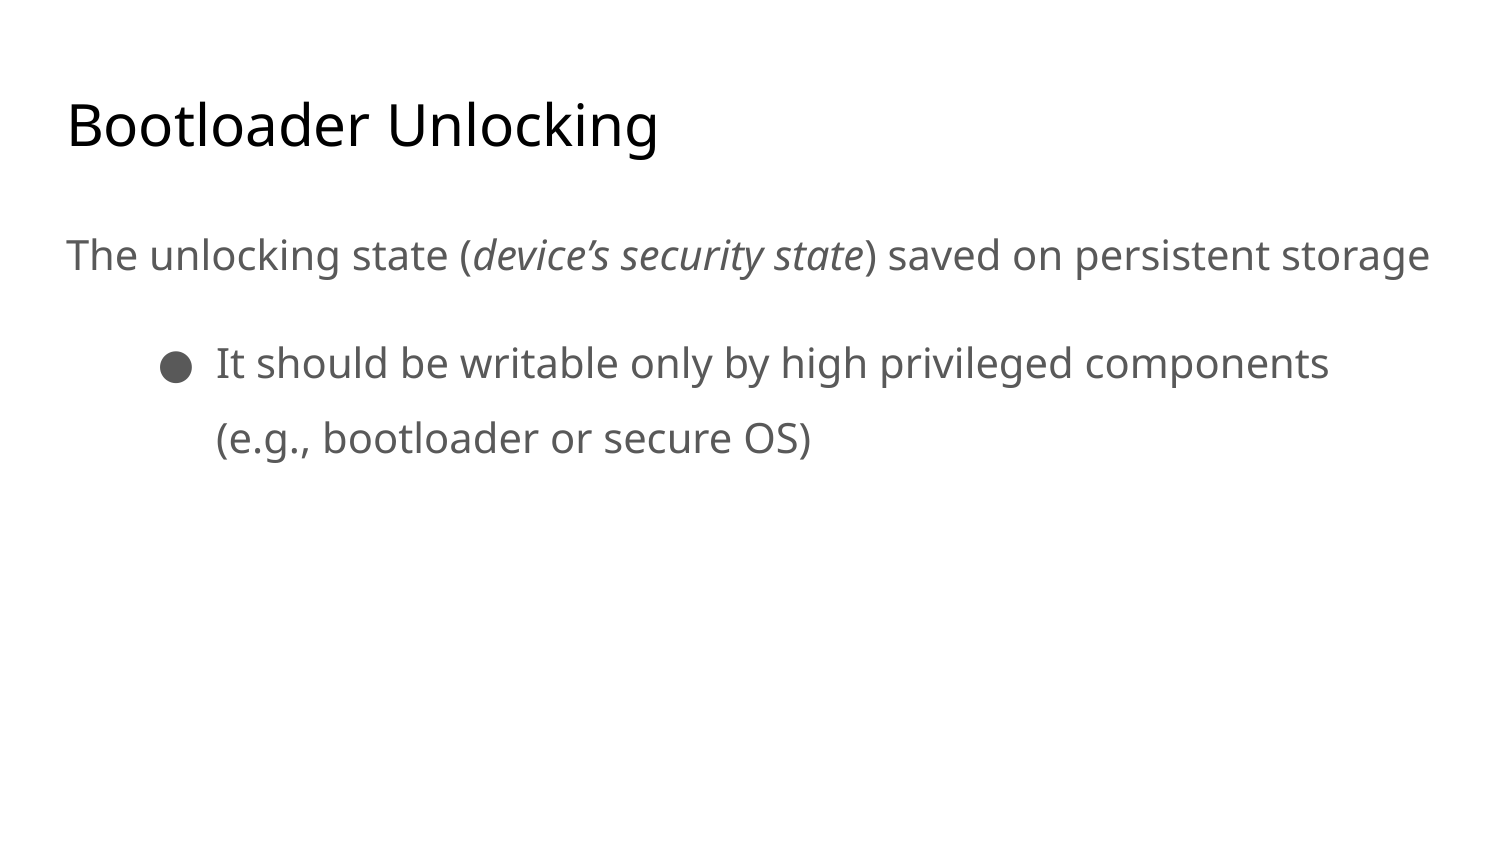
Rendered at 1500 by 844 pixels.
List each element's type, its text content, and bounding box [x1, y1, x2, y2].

title Bootloader Unlocking [51, 72, 1449, 167]
list The unlocking state (device’s security state) saved on persistent storage It should be writable only by high privileged components (e.g., bootloader or secure OS) [51, 189, 1449, 750]
